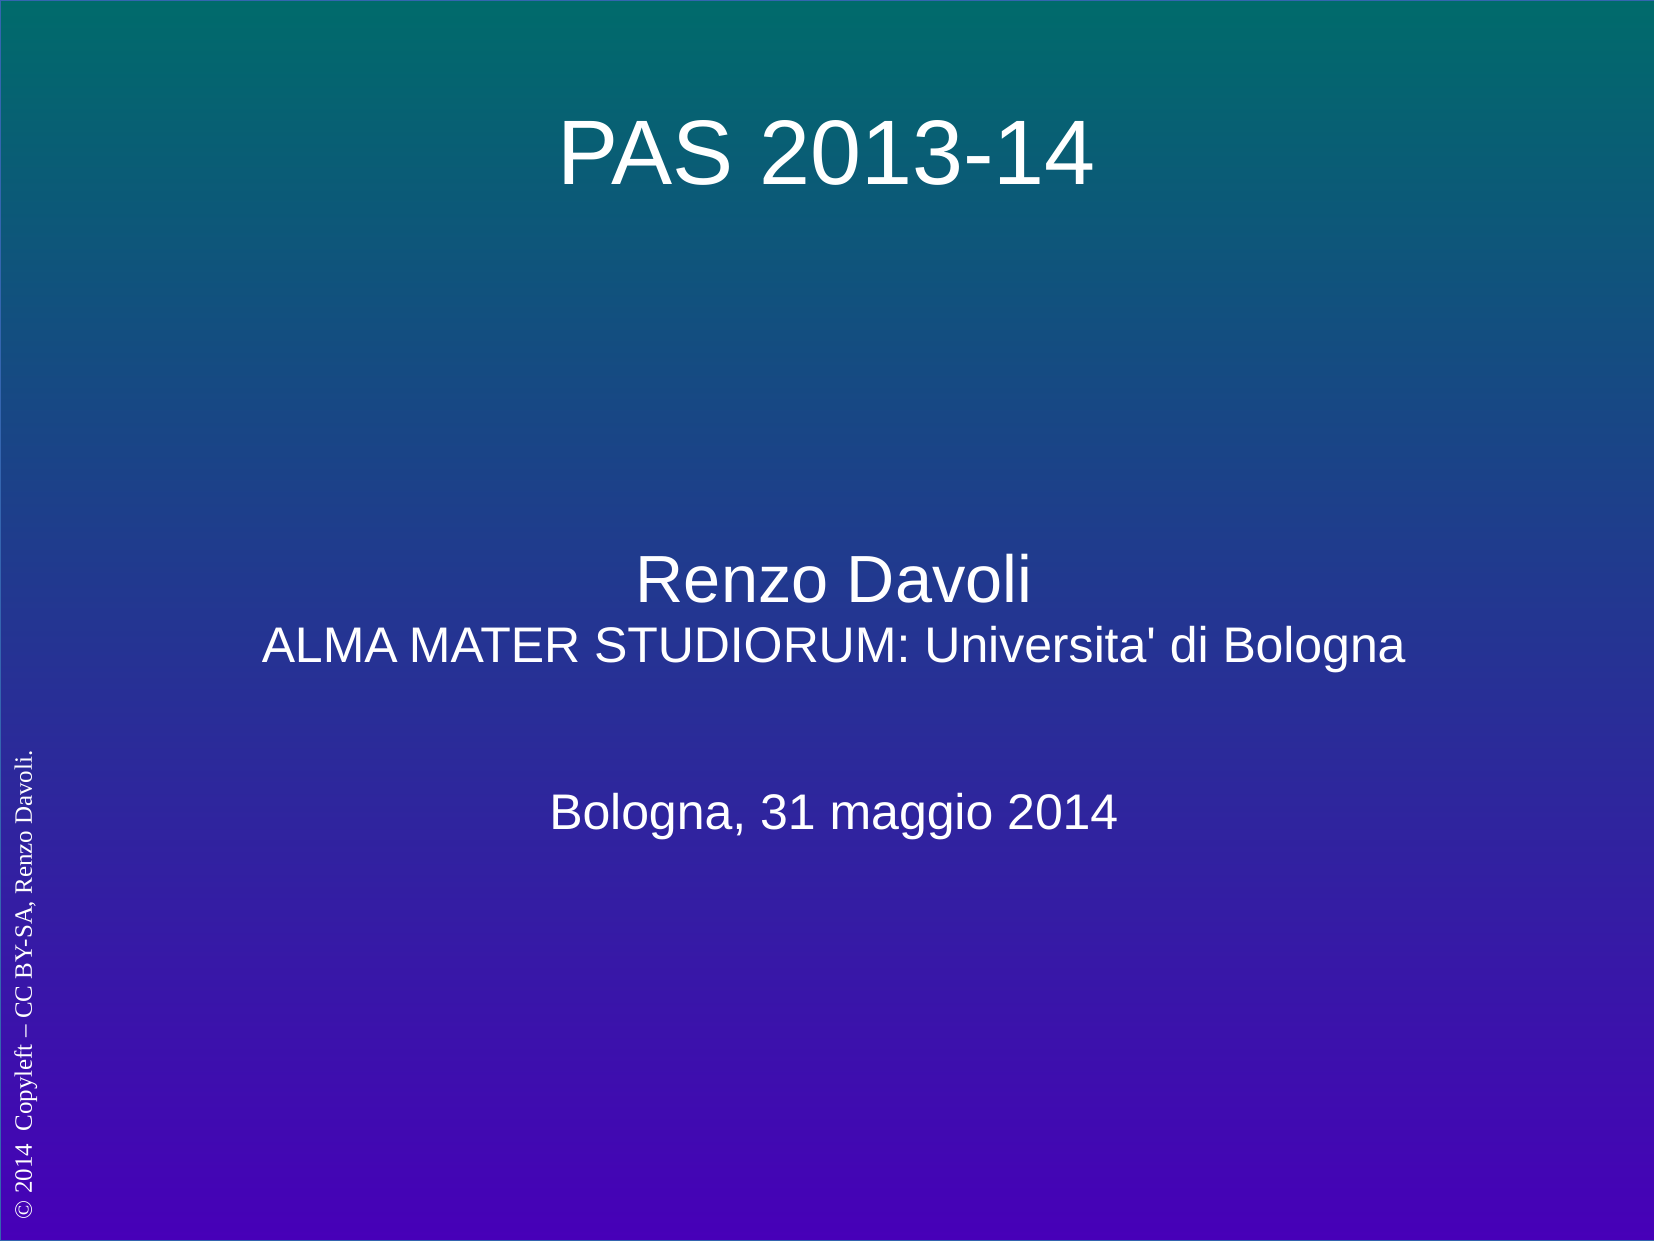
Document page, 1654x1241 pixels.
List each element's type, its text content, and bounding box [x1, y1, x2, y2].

title PAS 2013-14 [82, 49, 1571, 257]
subtitle Renzo Davoli ALMA MATER STUDIORUM: Universita' di Bologna Bologna, 31 maggio 2014 [90, 285, 1579, 1005]
